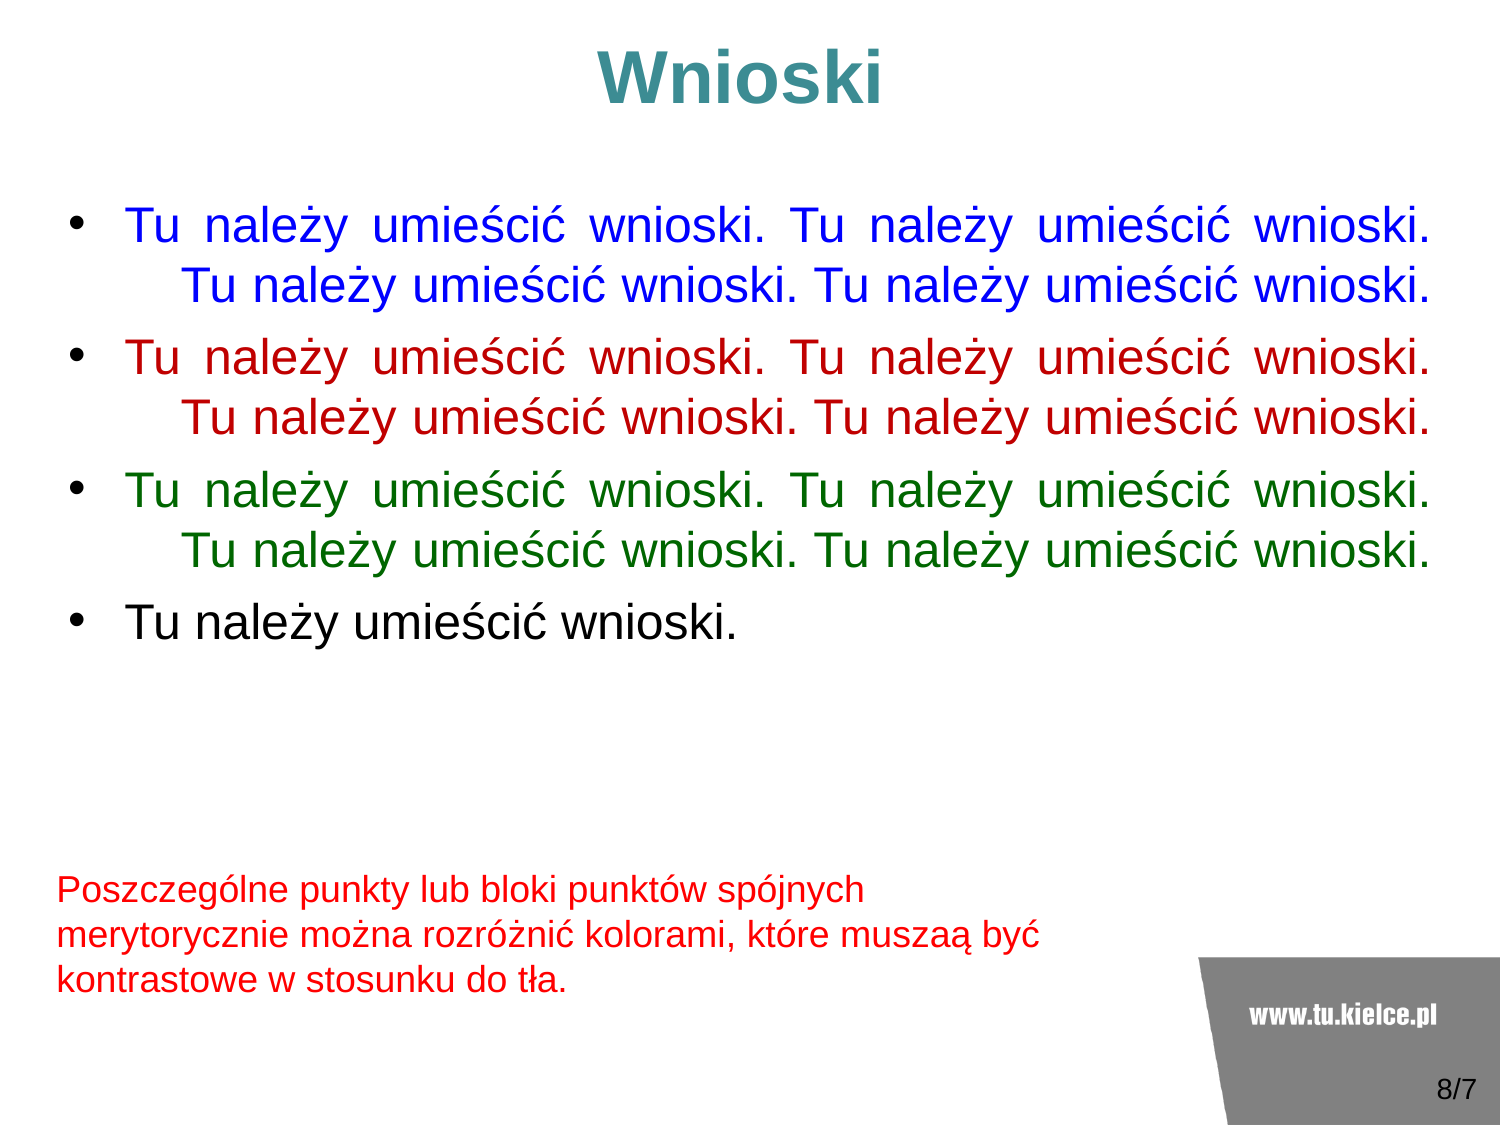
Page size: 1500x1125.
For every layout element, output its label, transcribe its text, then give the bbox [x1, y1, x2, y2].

text_box Wnioski [0, 7, 1482, 126]
text_box Tu należy umieścić wnioski. Tu należy umieścić wnioski. Tu należy umieścić wnioski. Tu należy umieścić wnioski. Tu należy umieścić wnioski. Tu należy umieścić wnioski. Tu należy umieścić wnioski. Tu należy umieścić wnioski. Tu należy umieścić wnioski. Tu należy umieścić wnioski. Tu należy umieścić wnioski. Tu należy umieścić wnioski. Tu należy umieścić wnioski. [53, 185, 1447, 657]
text_box Poszczególne punkty lub bloki punktów spójnych merytorycznie można rozróżnić kolorami, które muszaą być kontrastowe w stosunku do tła. [41, 857, 1058, 1010]
text_box /7 [1421, 1062, 1500, 1125]
picture [1198, 958, 1500, 1125]
